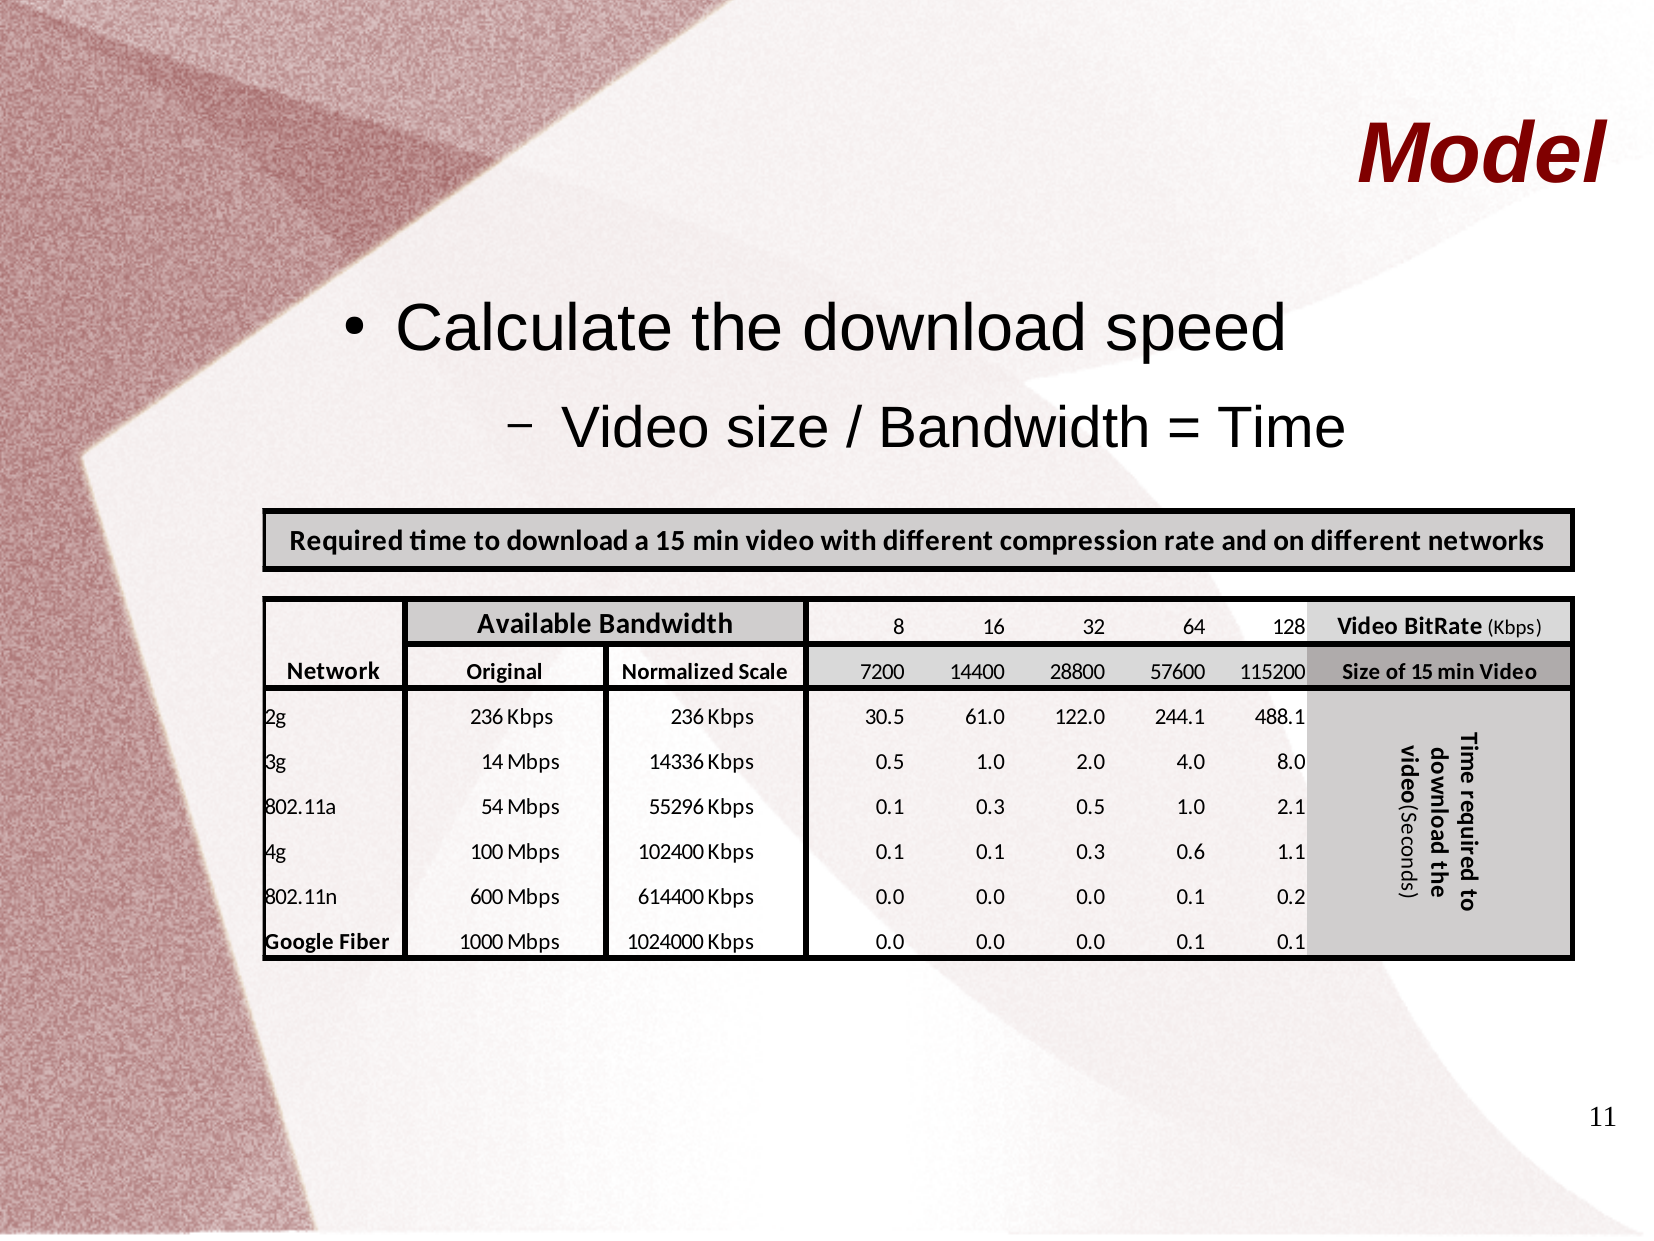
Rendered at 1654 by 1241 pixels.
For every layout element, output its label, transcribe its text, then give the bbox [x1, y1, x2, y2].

list Calculate the download speed Video size / Bandwidth = Time [324, 290, 1601, 916]
title Model [596, 49, 1607, 257]
chart [262, 482, 1576, 961]
picture [0, 0, 1654, 1241]
